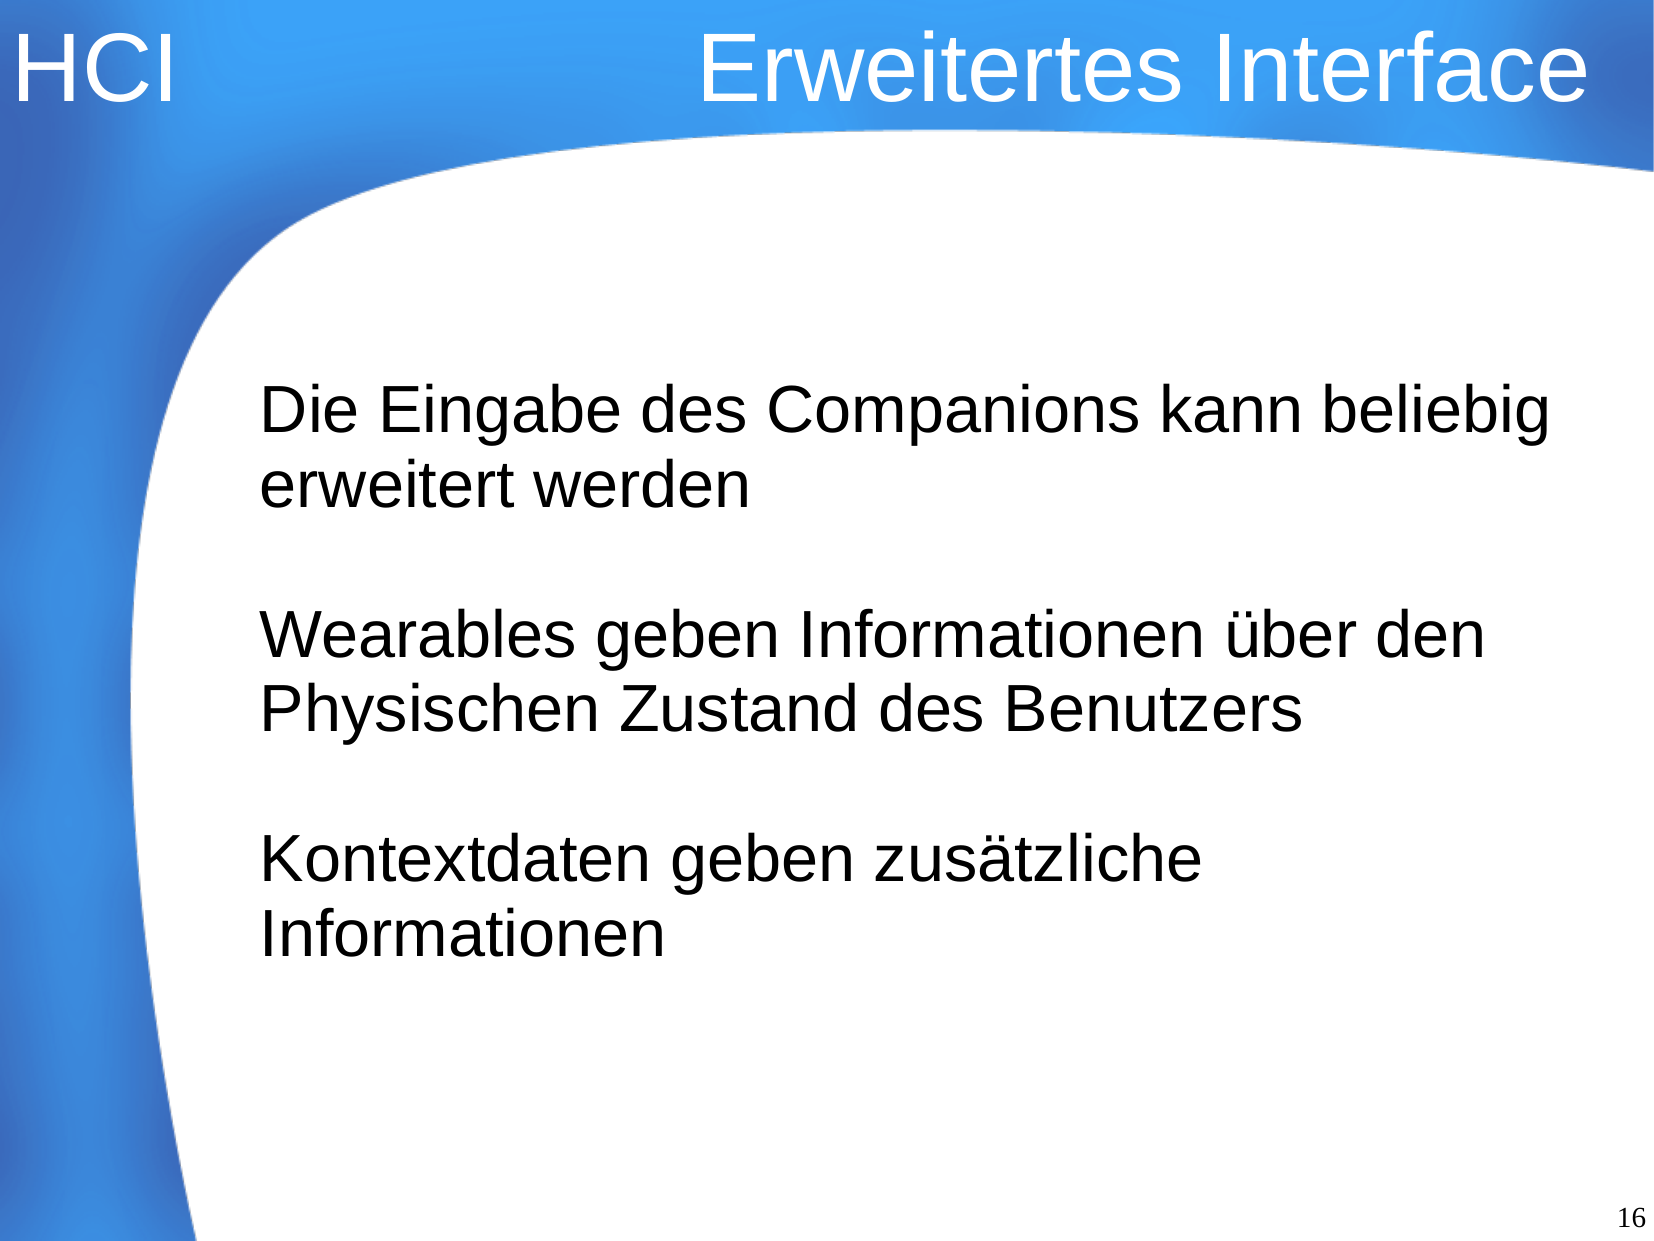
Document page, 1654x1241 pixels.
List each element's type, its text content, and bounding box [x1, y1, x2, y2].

title HCI [11, 13, 697, 123]
subtitle Die Eingabe des Companions kann beliebig erweitert werden Wearables geben Informationen über den Physischen Zustand des Benutzers Kontextdaten geben zusätzliche Informationen [259, 248, 1560, 1170]
title Erweitertes Interface [697, 13, 1619, 123]
picture [0, 0, 1654, 1241]
